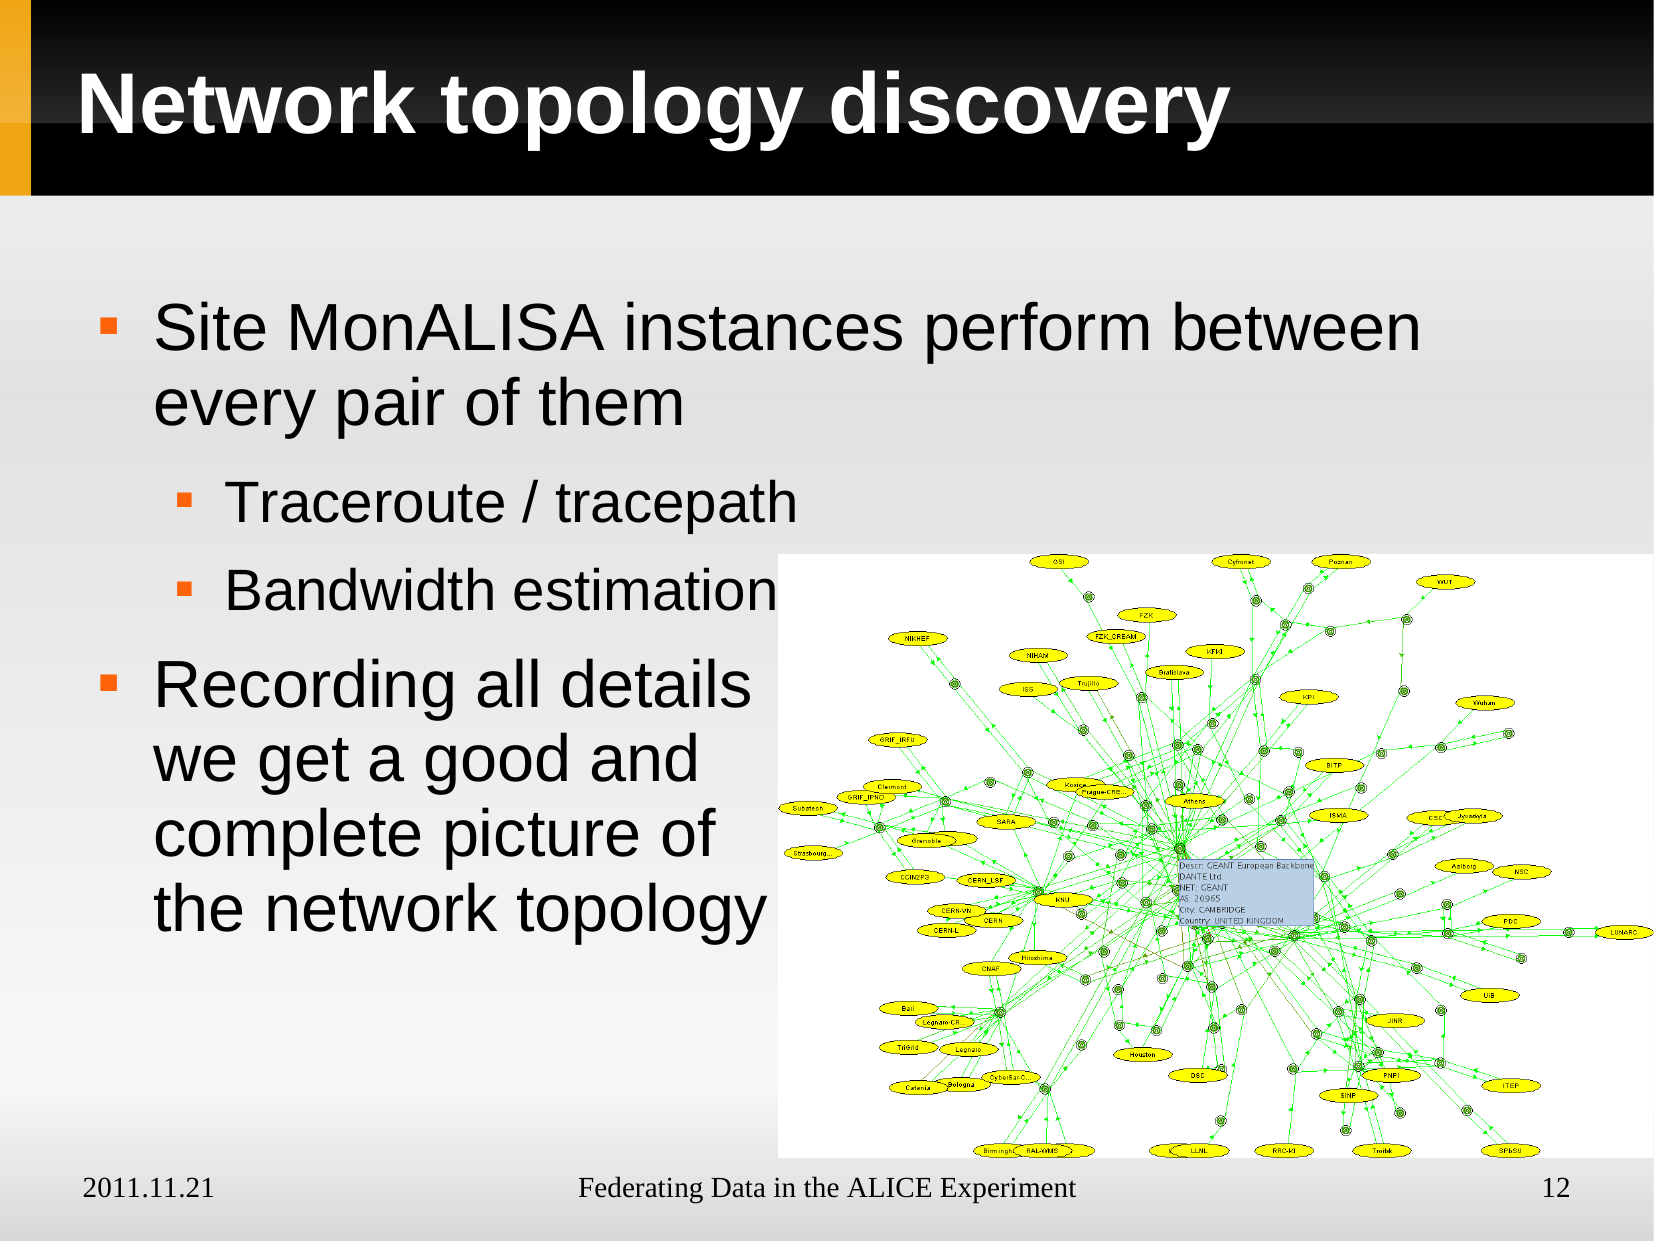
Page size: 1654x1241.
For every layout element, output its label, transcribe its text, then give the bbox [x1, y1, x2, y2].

list Site MonALISA instances perform between every pair of them Traceroute / tracepath Bandwidth estimation Recording all details we get a good and complete picture of the network topology [82, 290, 1571, 1109]
picture [0, 0, 1654, 1241]
title Network topology discovery [76, 0, 1565, 208]
